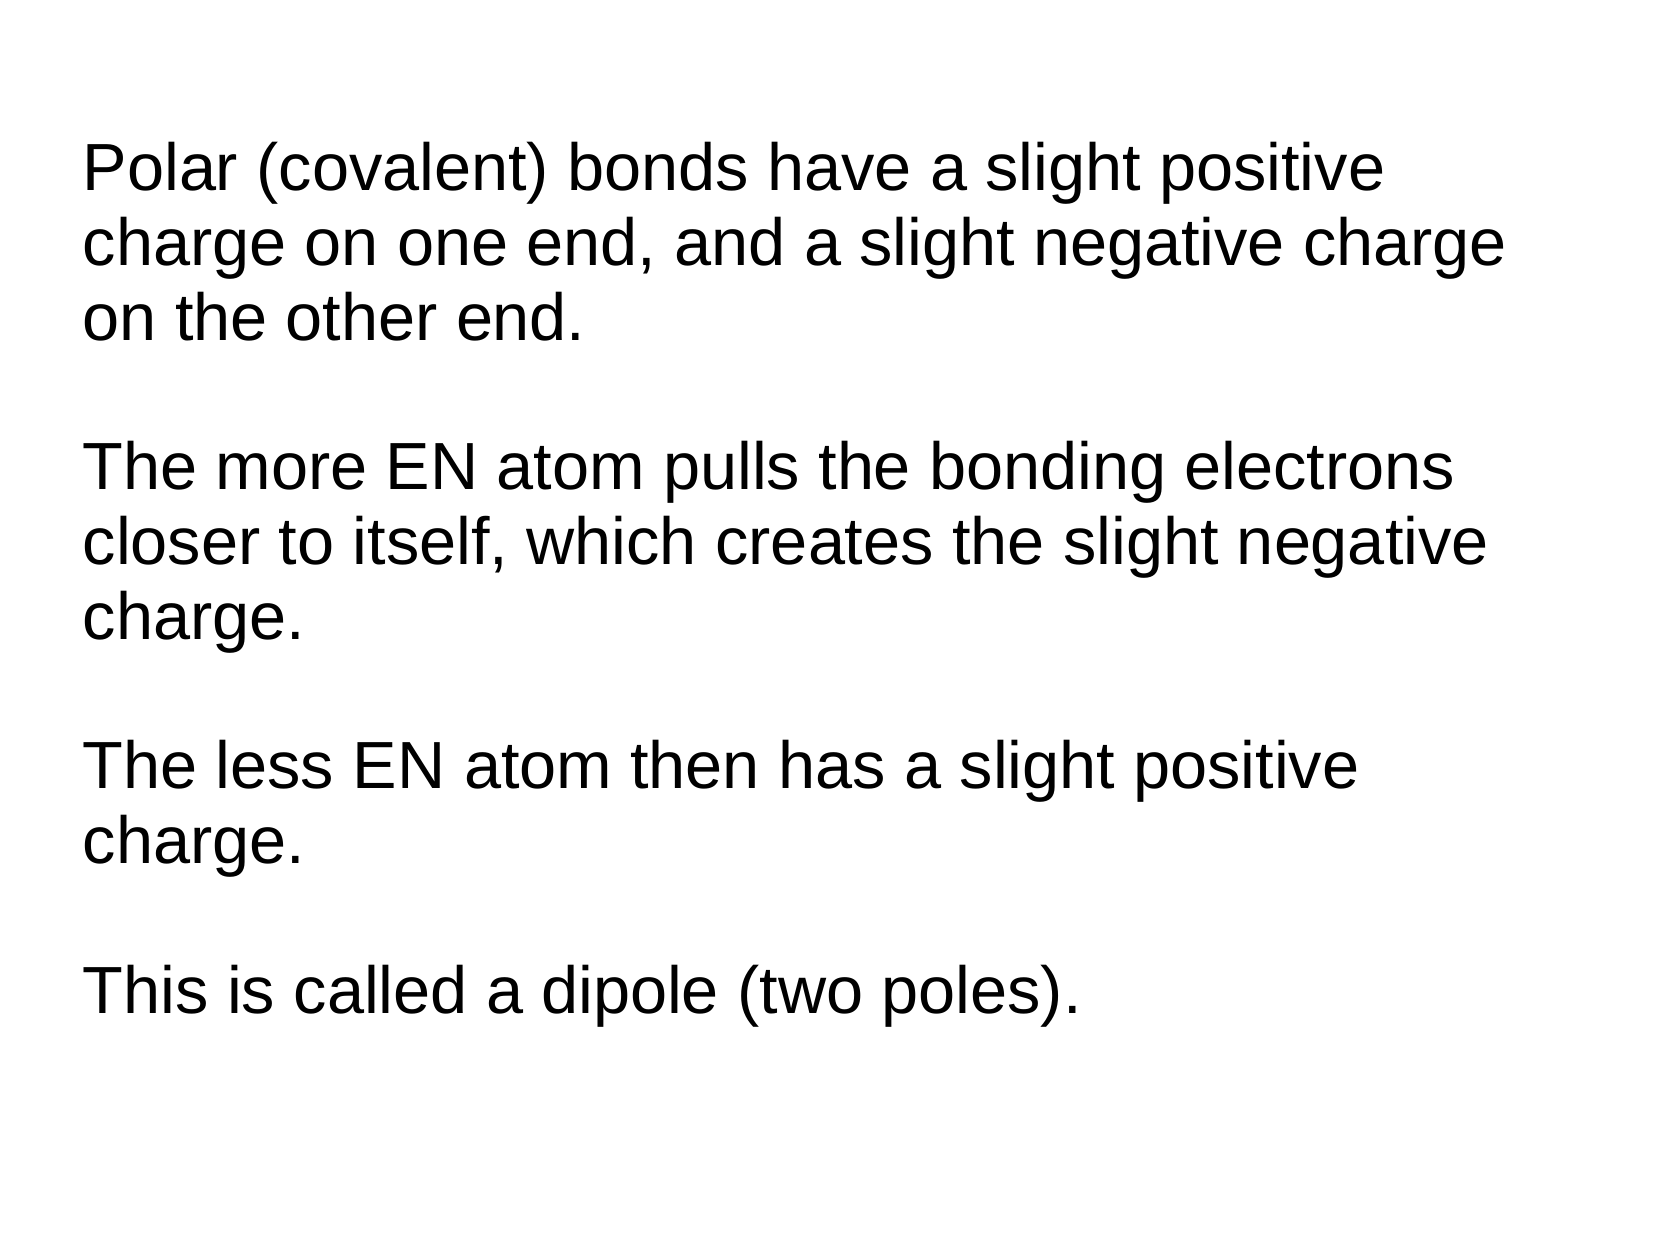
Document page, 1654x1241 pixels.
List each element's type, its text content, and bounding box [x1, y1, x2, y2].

subtitle Polar (covalent) bonds have a slight positive charge on one end, and a slight negative charge on the other end. The more EN atom pulls the bonding electrons closer to itself, which creates the slight negative charge. The less EN atom then has a slight positive charge. This is called a dipole (two poles). [82, 49, 1571, 1109]
